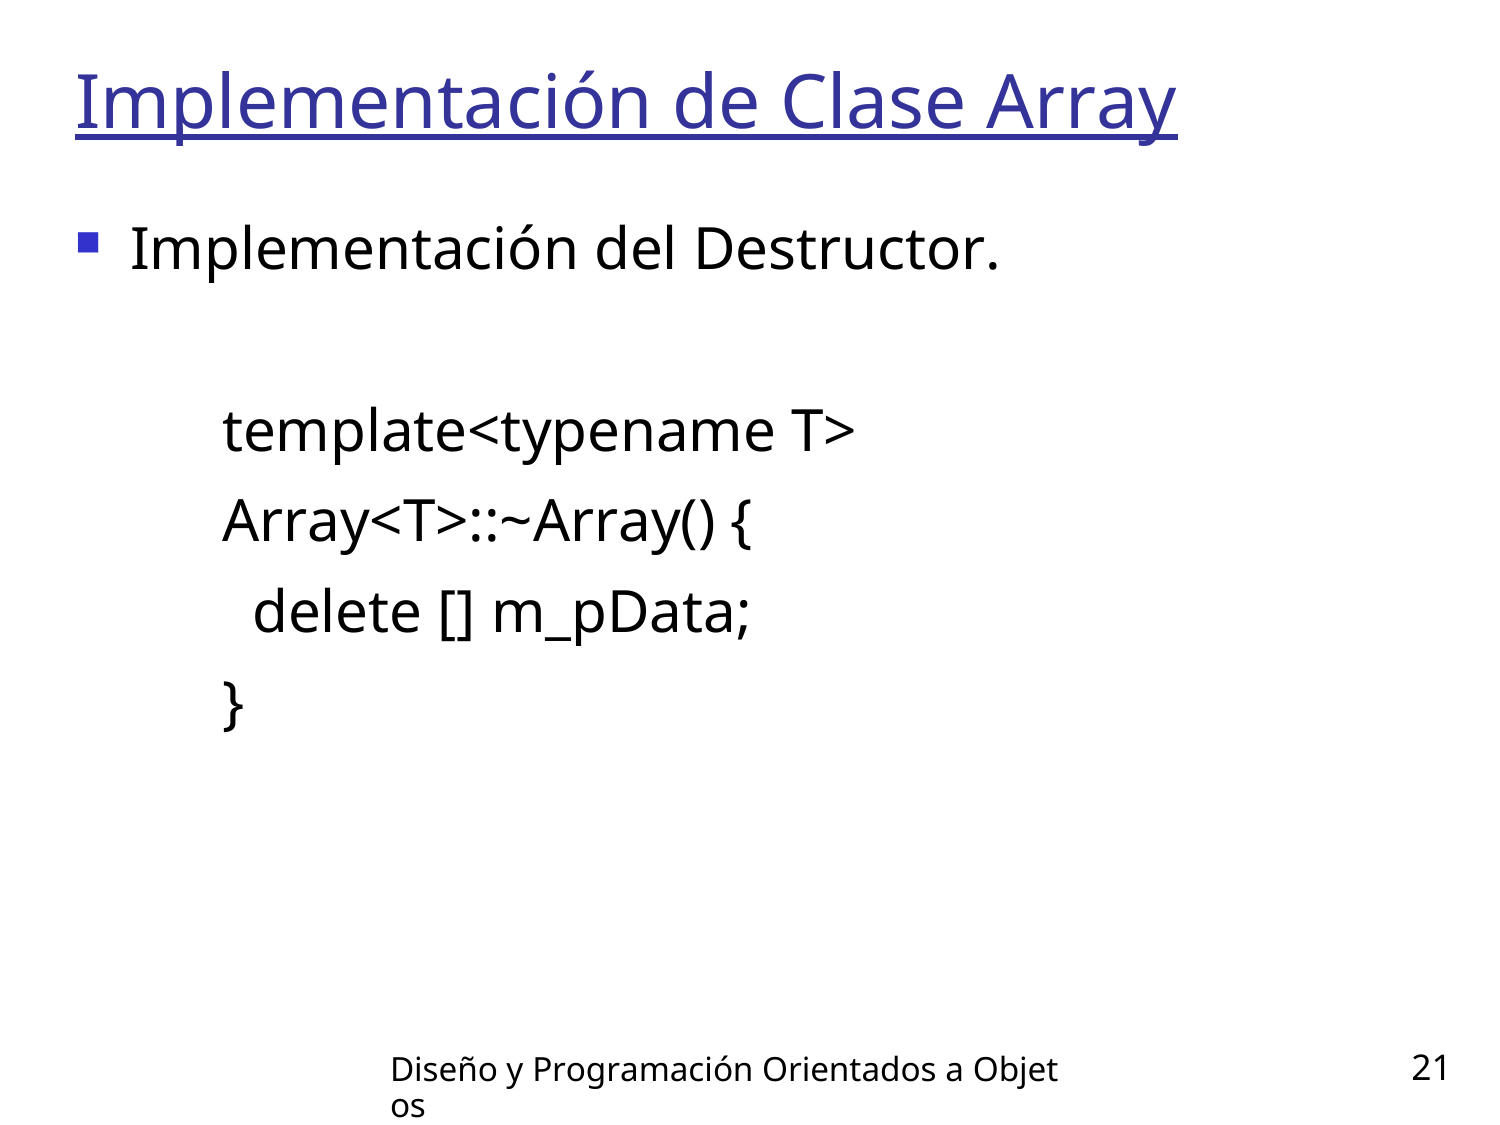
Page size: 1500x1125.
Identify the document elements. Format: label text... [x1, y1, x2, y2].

title Implementación de Clase Array [75, 18, 1466, 181]
list Implementación del Destructor. template<typename T> Array<T>::~Array()‏ { delete [] m_pData; } [75, 207, 1462, 1013]
